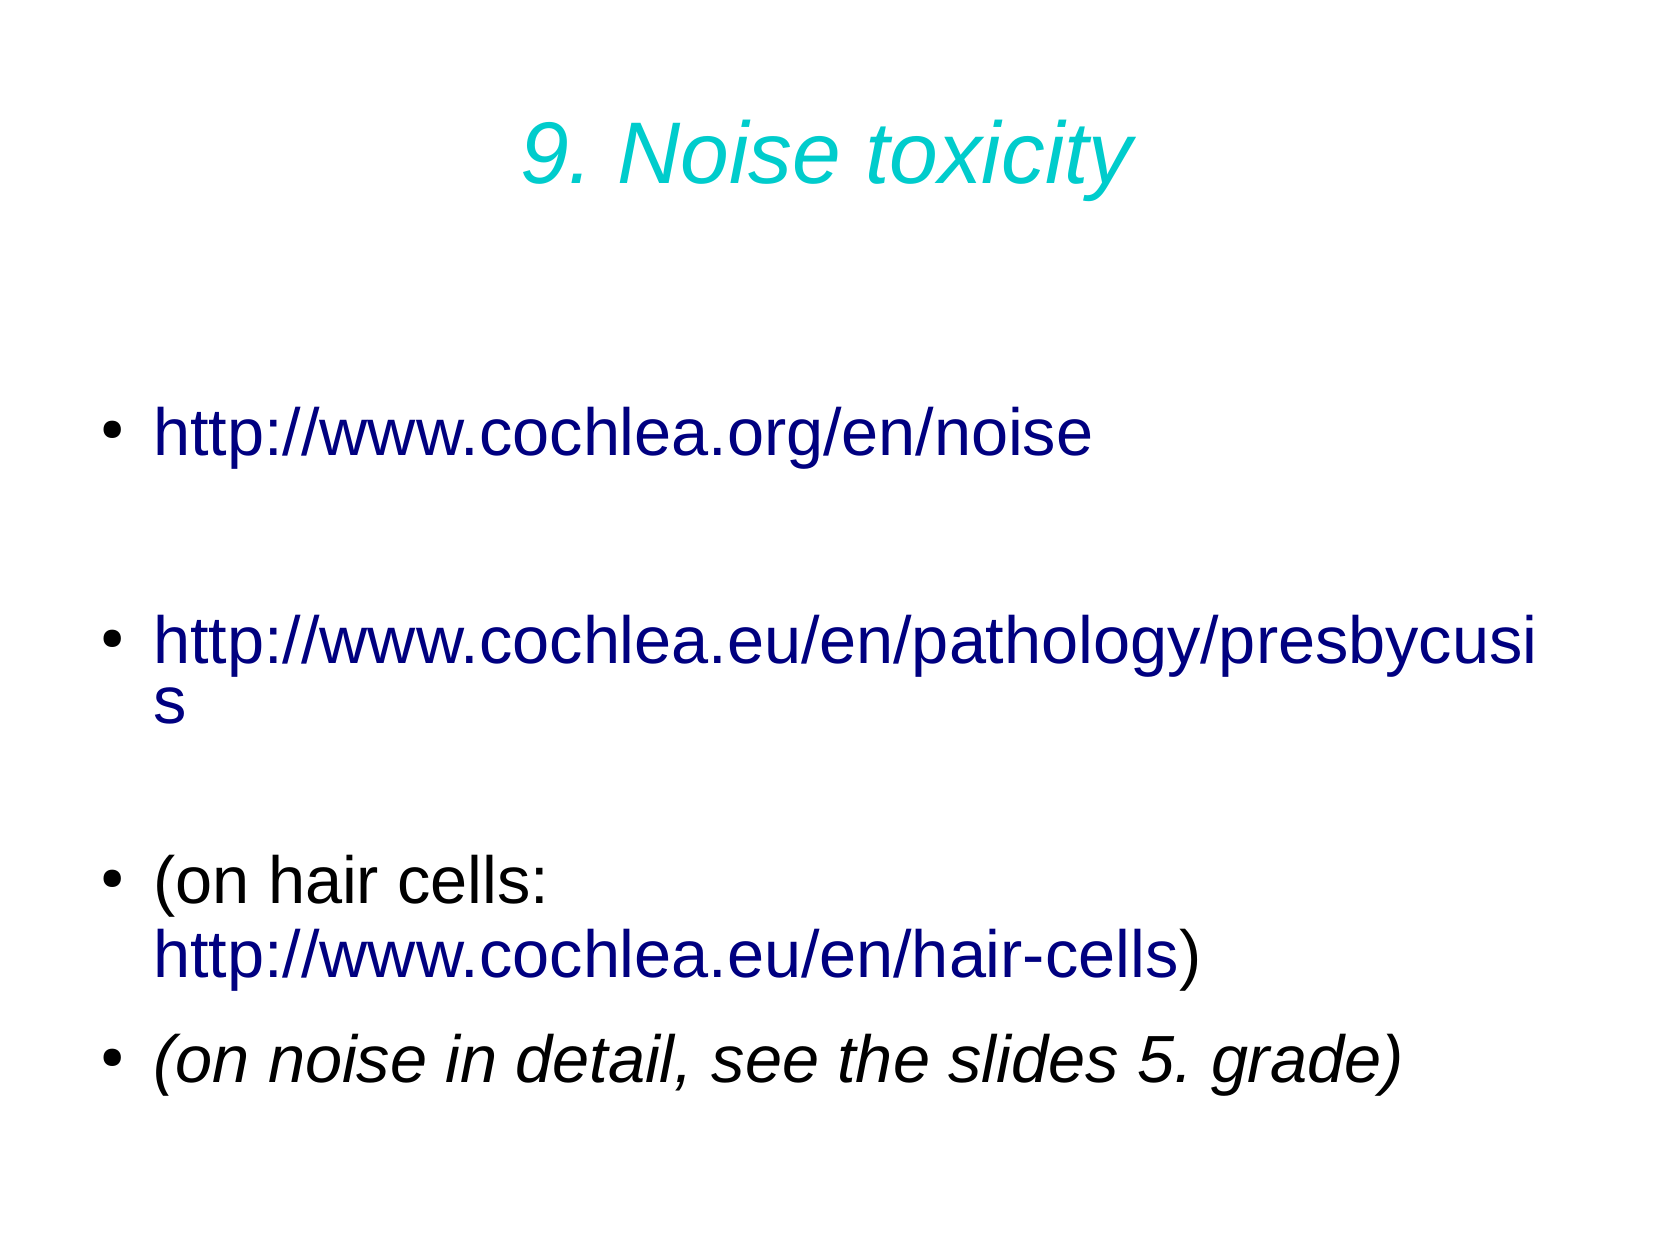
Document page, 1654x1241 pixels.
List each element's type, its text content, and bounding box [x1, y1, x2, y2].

title 9. Noise toxicity [82, 49, 1571, 257]
list http://www.cochlea.org/en/noise http://www.cochlea.eu/en/pathology/presbycusis (on hair cells: http://www.cochlea.eu/en/hair-cells) (on noise in detail, see the slides 5. grade) [82, 290, 1571, 1109]
